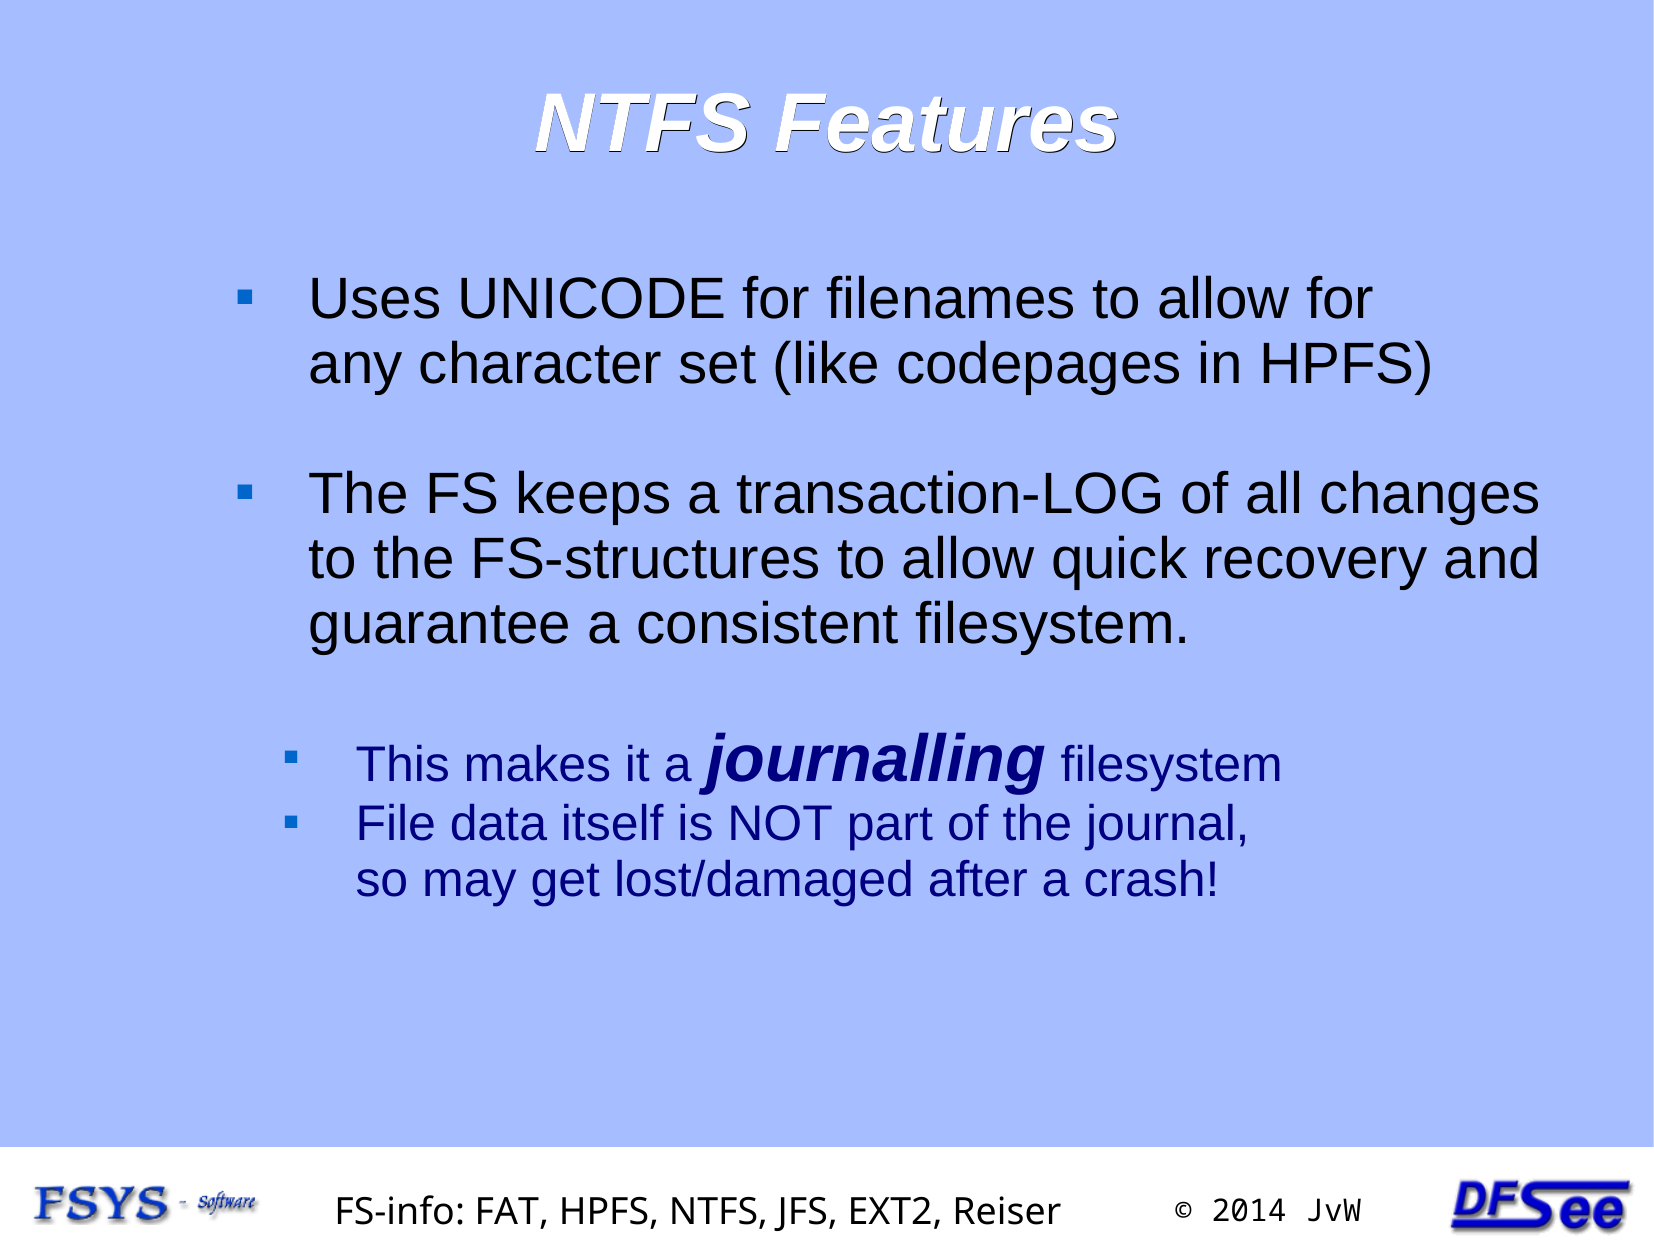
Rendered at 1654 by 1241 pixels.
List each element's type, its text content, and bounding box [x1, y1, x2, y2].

list Uses UNICODE for filenames to allow for any character set (like codepages in HPFS) The FS keeps a transaction-LOG of all changes to the FS-structures to allow quick recovery and guarantee a consistent filesystem. This makes it a journalling filesystem File data itself is NOT part of the journal, so may get lost/damaged after a crash! [178, 265, 1570, 1147]
picture [29, 1181, 265, 1225]
picture [1446, 1177, 1635, 1241]
title NTFS Features [121, 19, 1534, 227]
